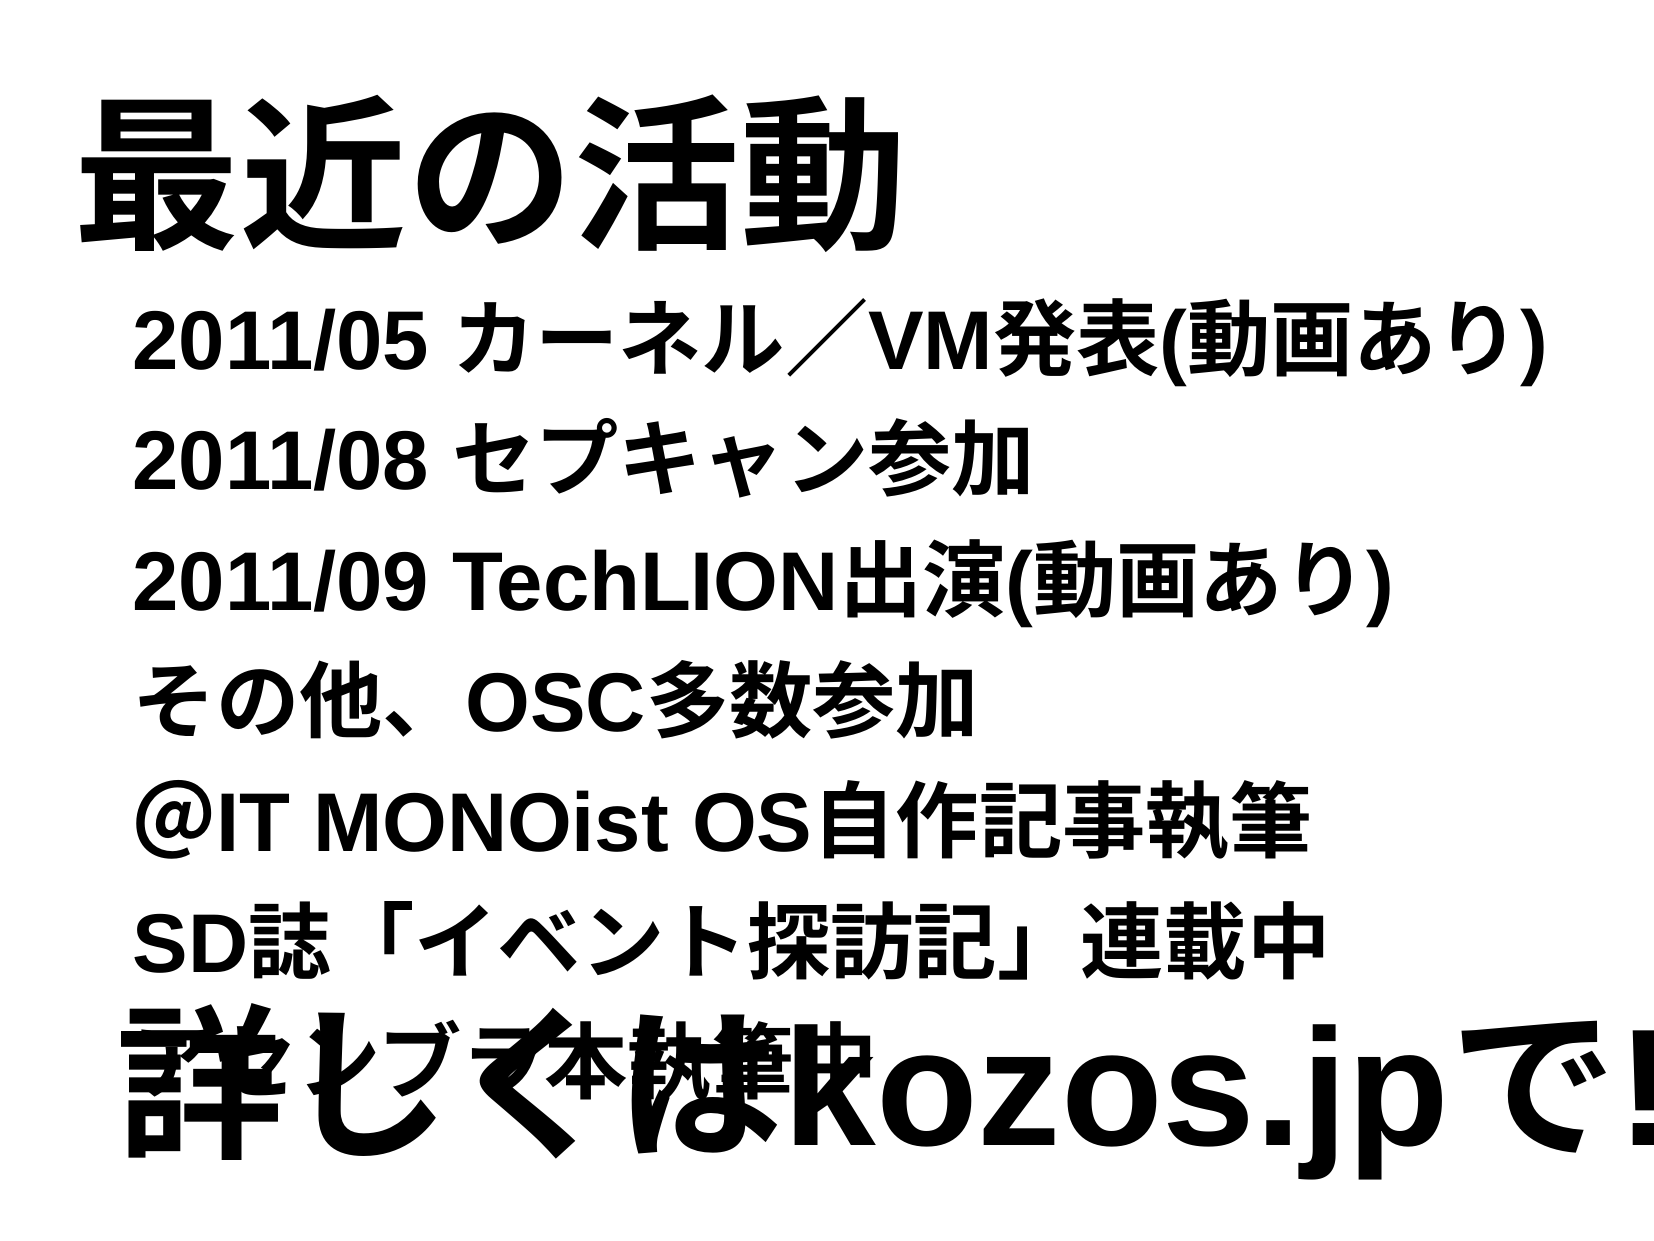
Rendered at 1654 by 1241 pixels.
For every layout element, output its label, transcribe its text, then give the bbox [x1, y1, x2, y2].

text_box 詳しくはkozos.jpで! [101, 944, 1565, 1146]
text_box 2011/05 カーネル／VM発表(動画あり) 2011/08 セプキャン参加 2011/09 TechLION出演(動画あり) その他、OSC多数参加 ＠IT MONOist OS自作記事執筆 SD誌「イベント探訪記」連載中 アセンブラ本執筆中 [118, 265, 1538, 929]
text_box 最近の活動 [59, 35, 966, 230]
